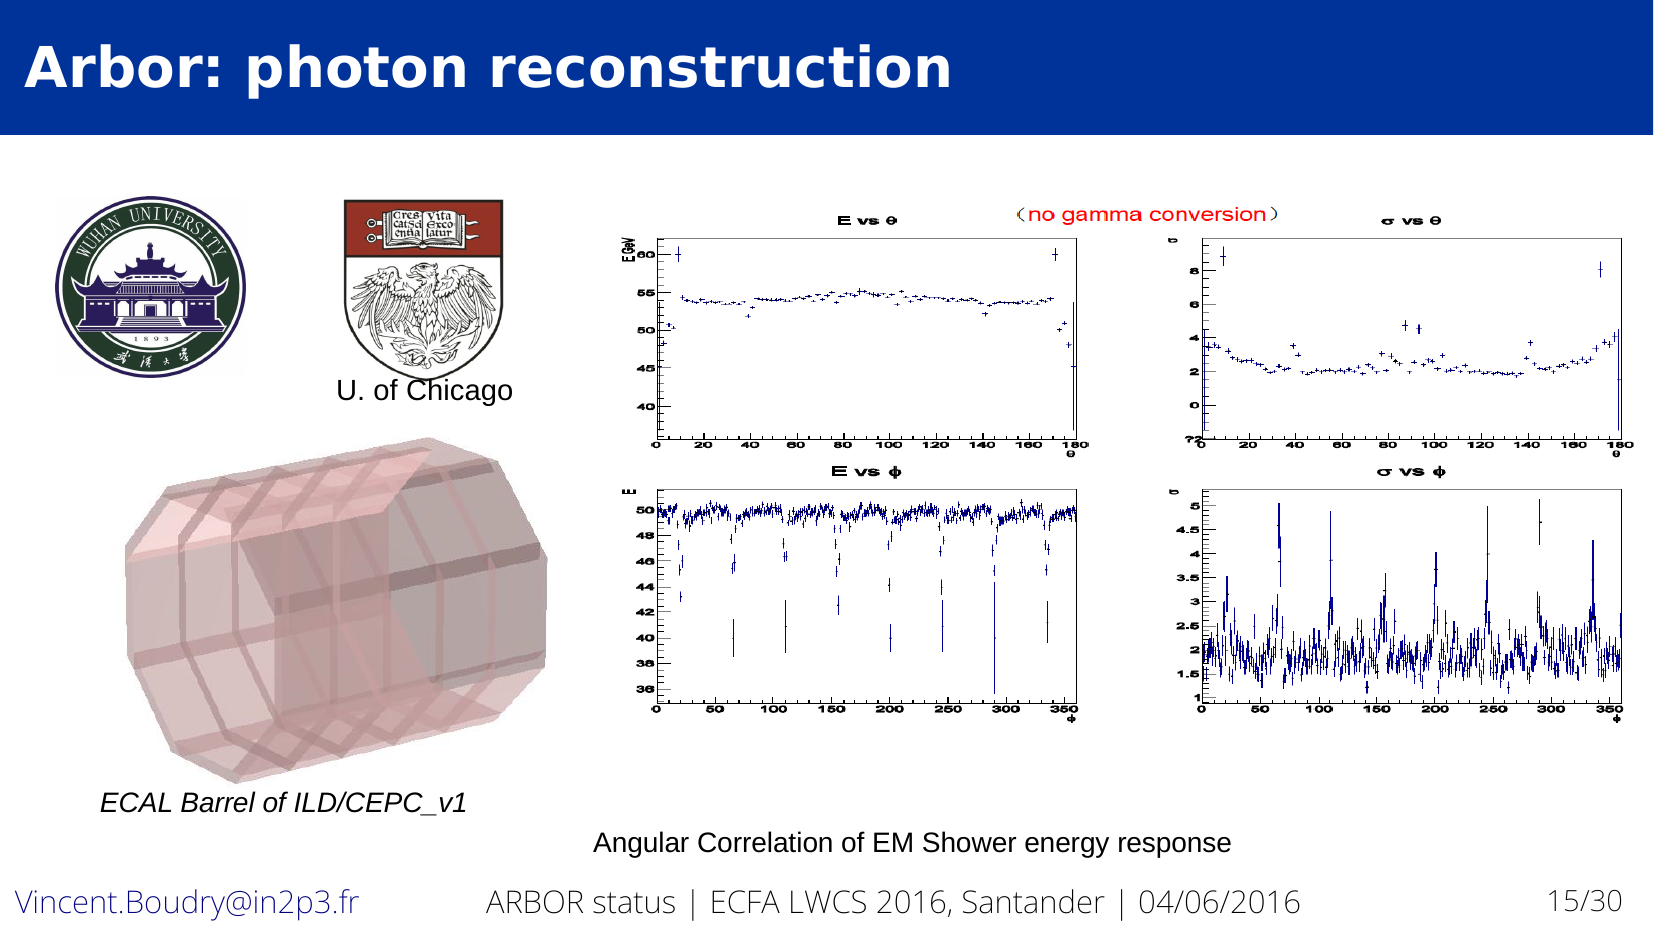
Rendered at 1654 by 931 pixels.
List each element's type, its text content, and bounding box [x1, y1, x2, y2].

text_box U. of Chicago [321, 366, 528, 415]
text_box ECAL Barrel of ILD/CEPC_v1 [85, 780, 609, 827]
picture [2, 188, 1646, 845]
text_box Angular Correlation of EM Shower energy response [578, 820, 1467, 867]
title Arbor: photon reconstruction [24, 12, 1635, 124]
